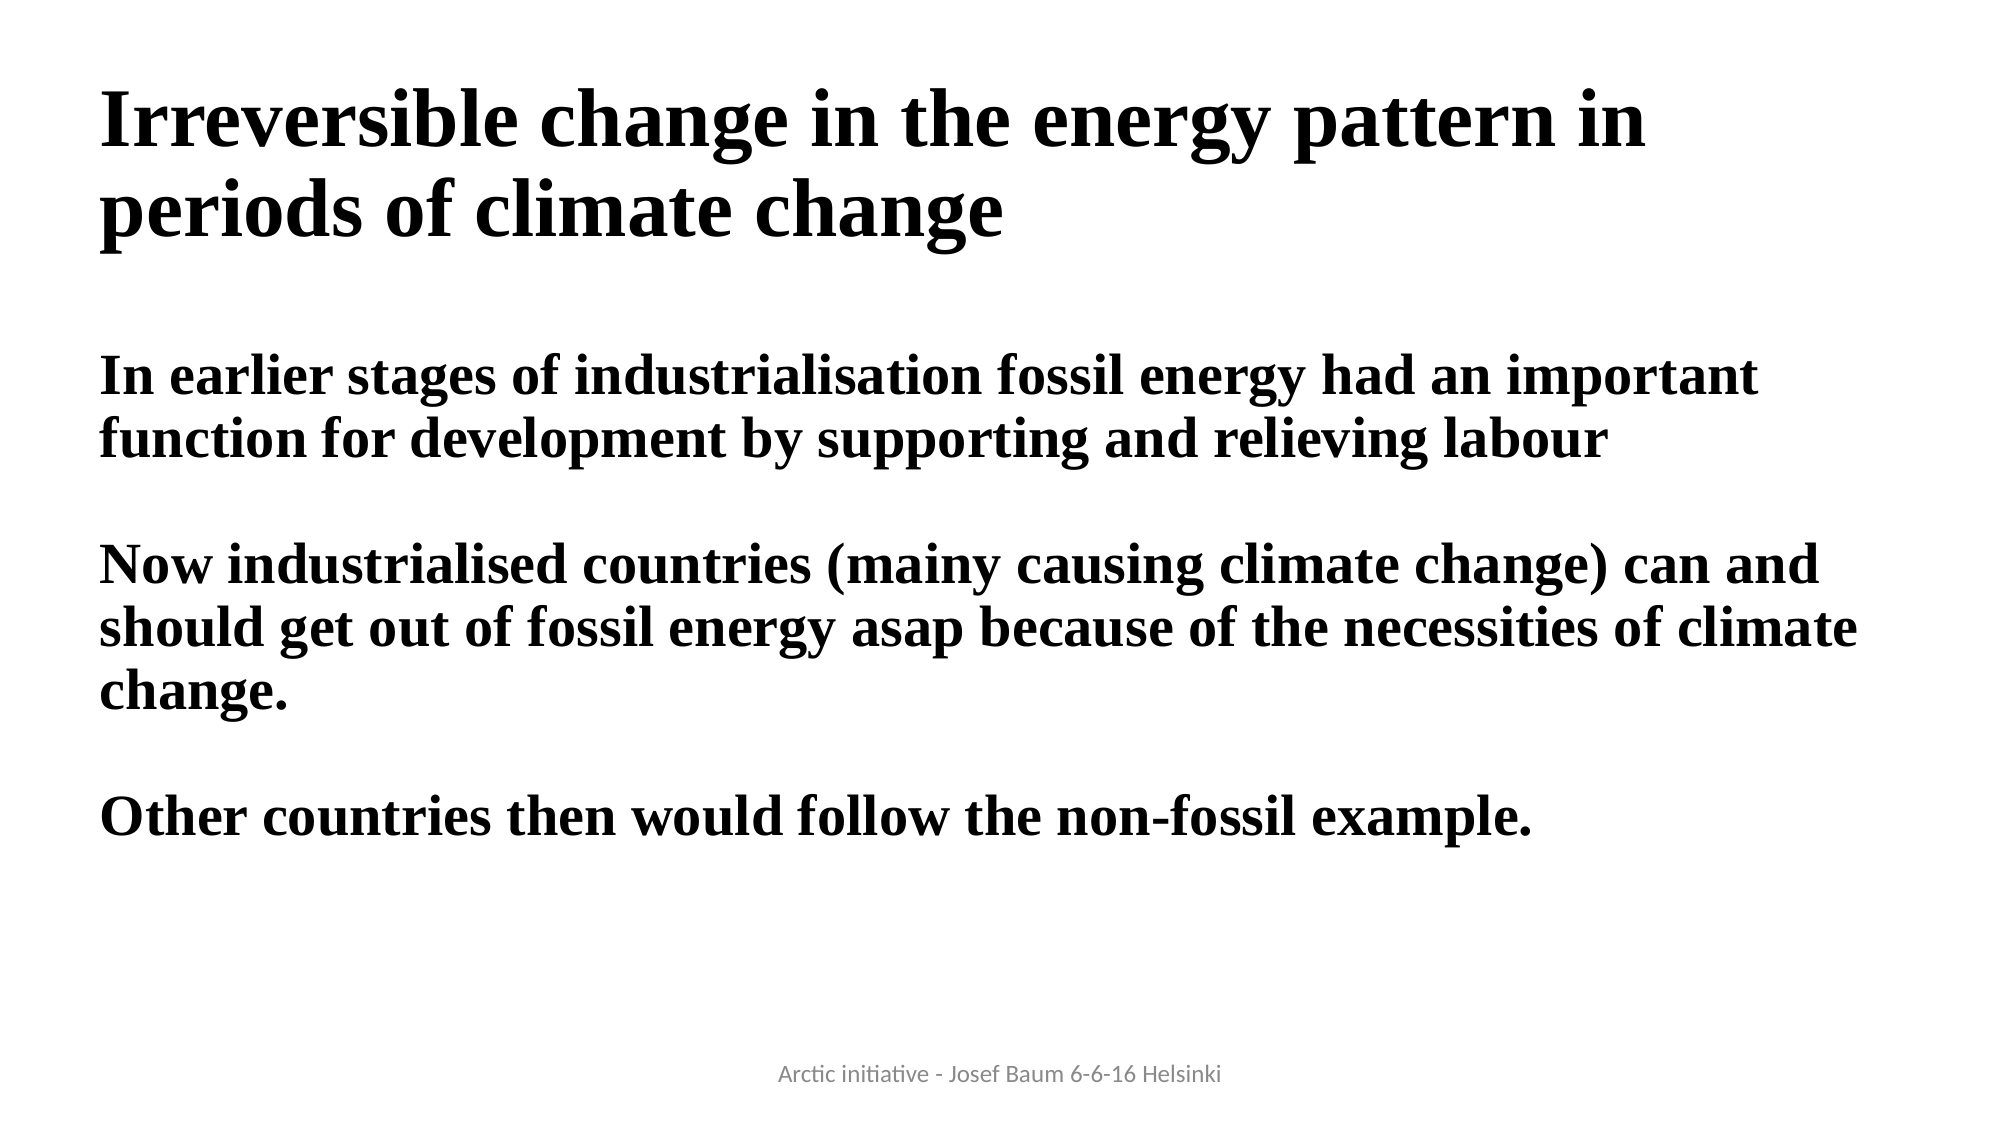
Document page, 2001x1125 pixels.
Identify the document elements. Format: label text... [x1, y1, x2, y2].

text_box Arctic initiative - Josef Baum 6-6-16 Helsinki [662, 1042, 1338, 1103]
title Irreversible change in the energy pattern in periods of climate change In earlier stages of industrialisation fossil energy had an important function for development by supporting and relieving labour Now industrialised countries (mainy causing climate change) can and should get out of fossil energy asap because of the necessities of climate change. Other countries then would follow the non-fossil example. [99, 0, 1900, 938]
